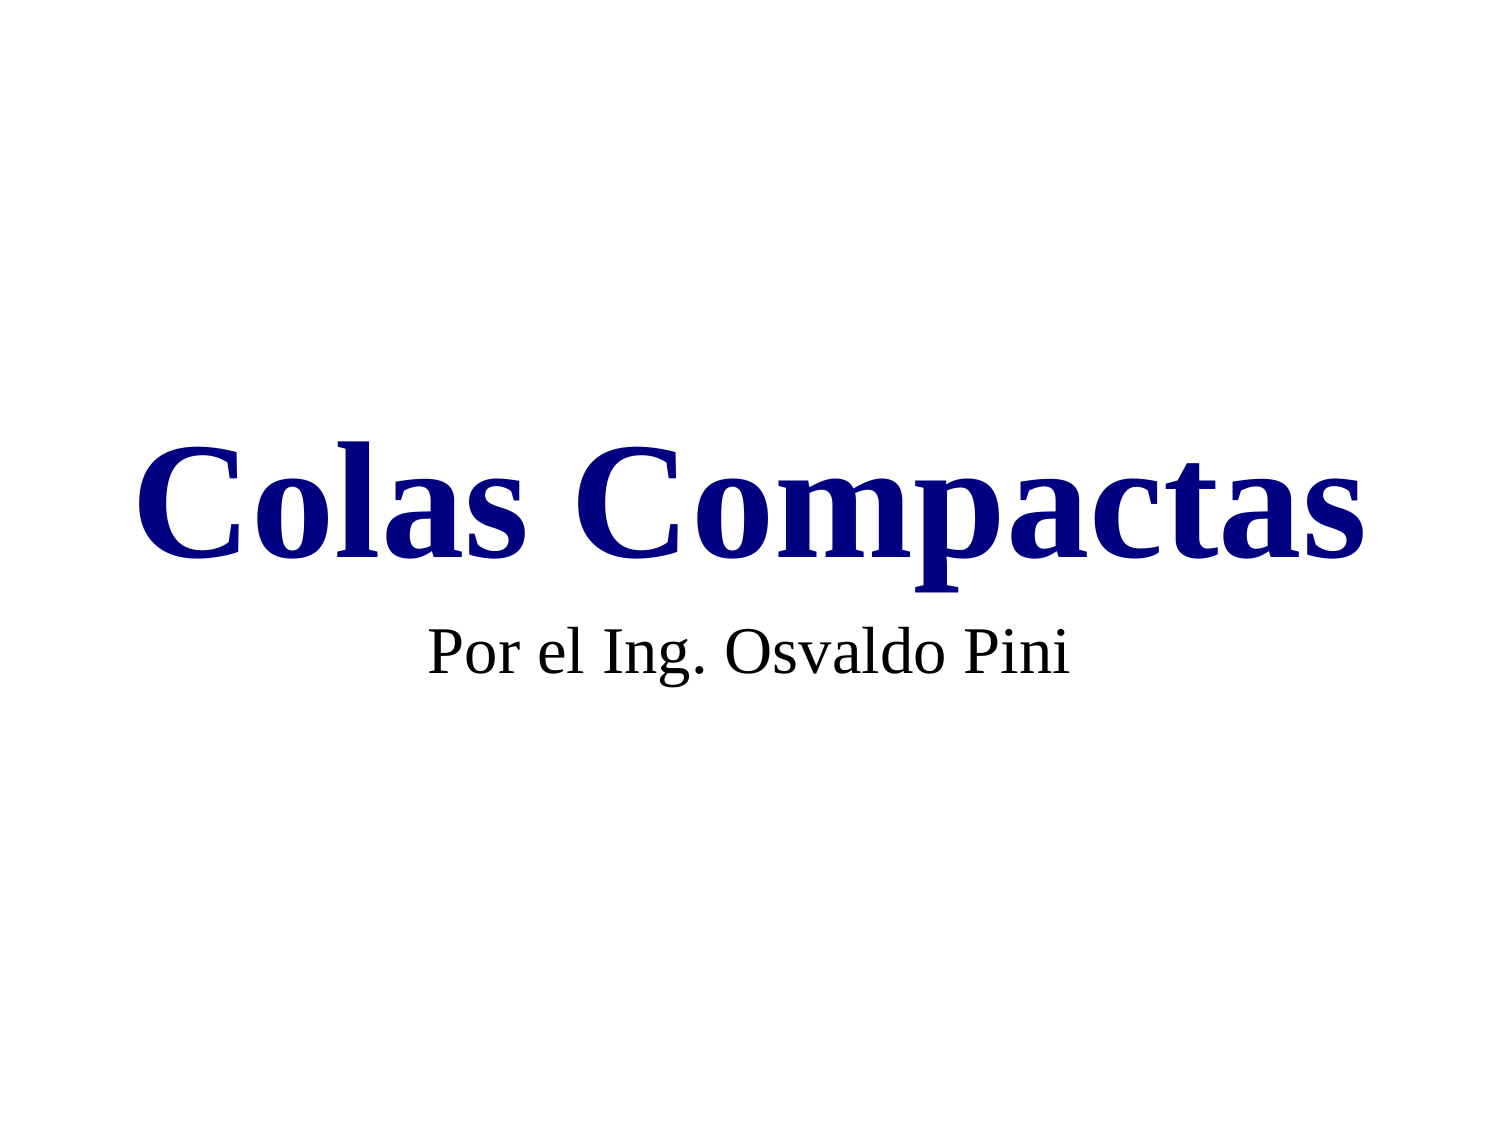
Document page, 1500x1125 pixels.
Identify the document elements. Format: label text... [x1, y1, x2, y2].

subtitle Colas Compactas Por el Ing. Osvaldo Pini [112, 99, 1388, 978]
